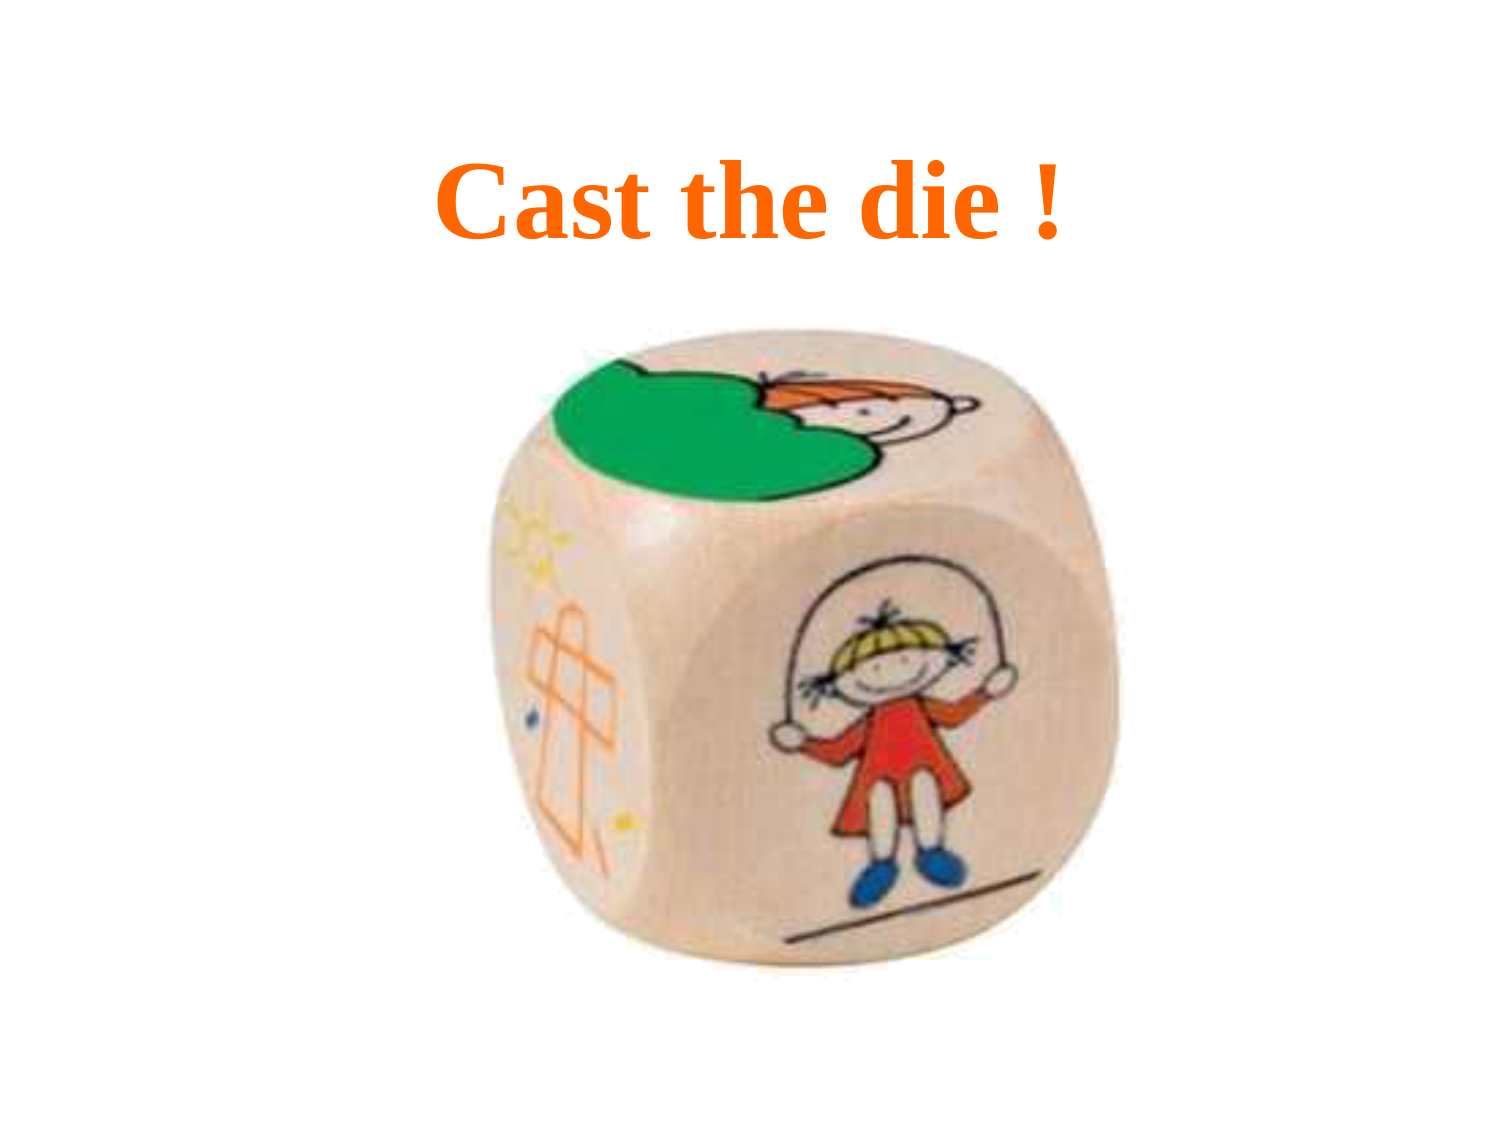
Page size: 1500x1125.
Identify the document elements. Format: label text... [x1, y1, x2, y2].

picture [474, 312, 1150, 988]
title Cast the die ! [112, 99, 1388, 288]
